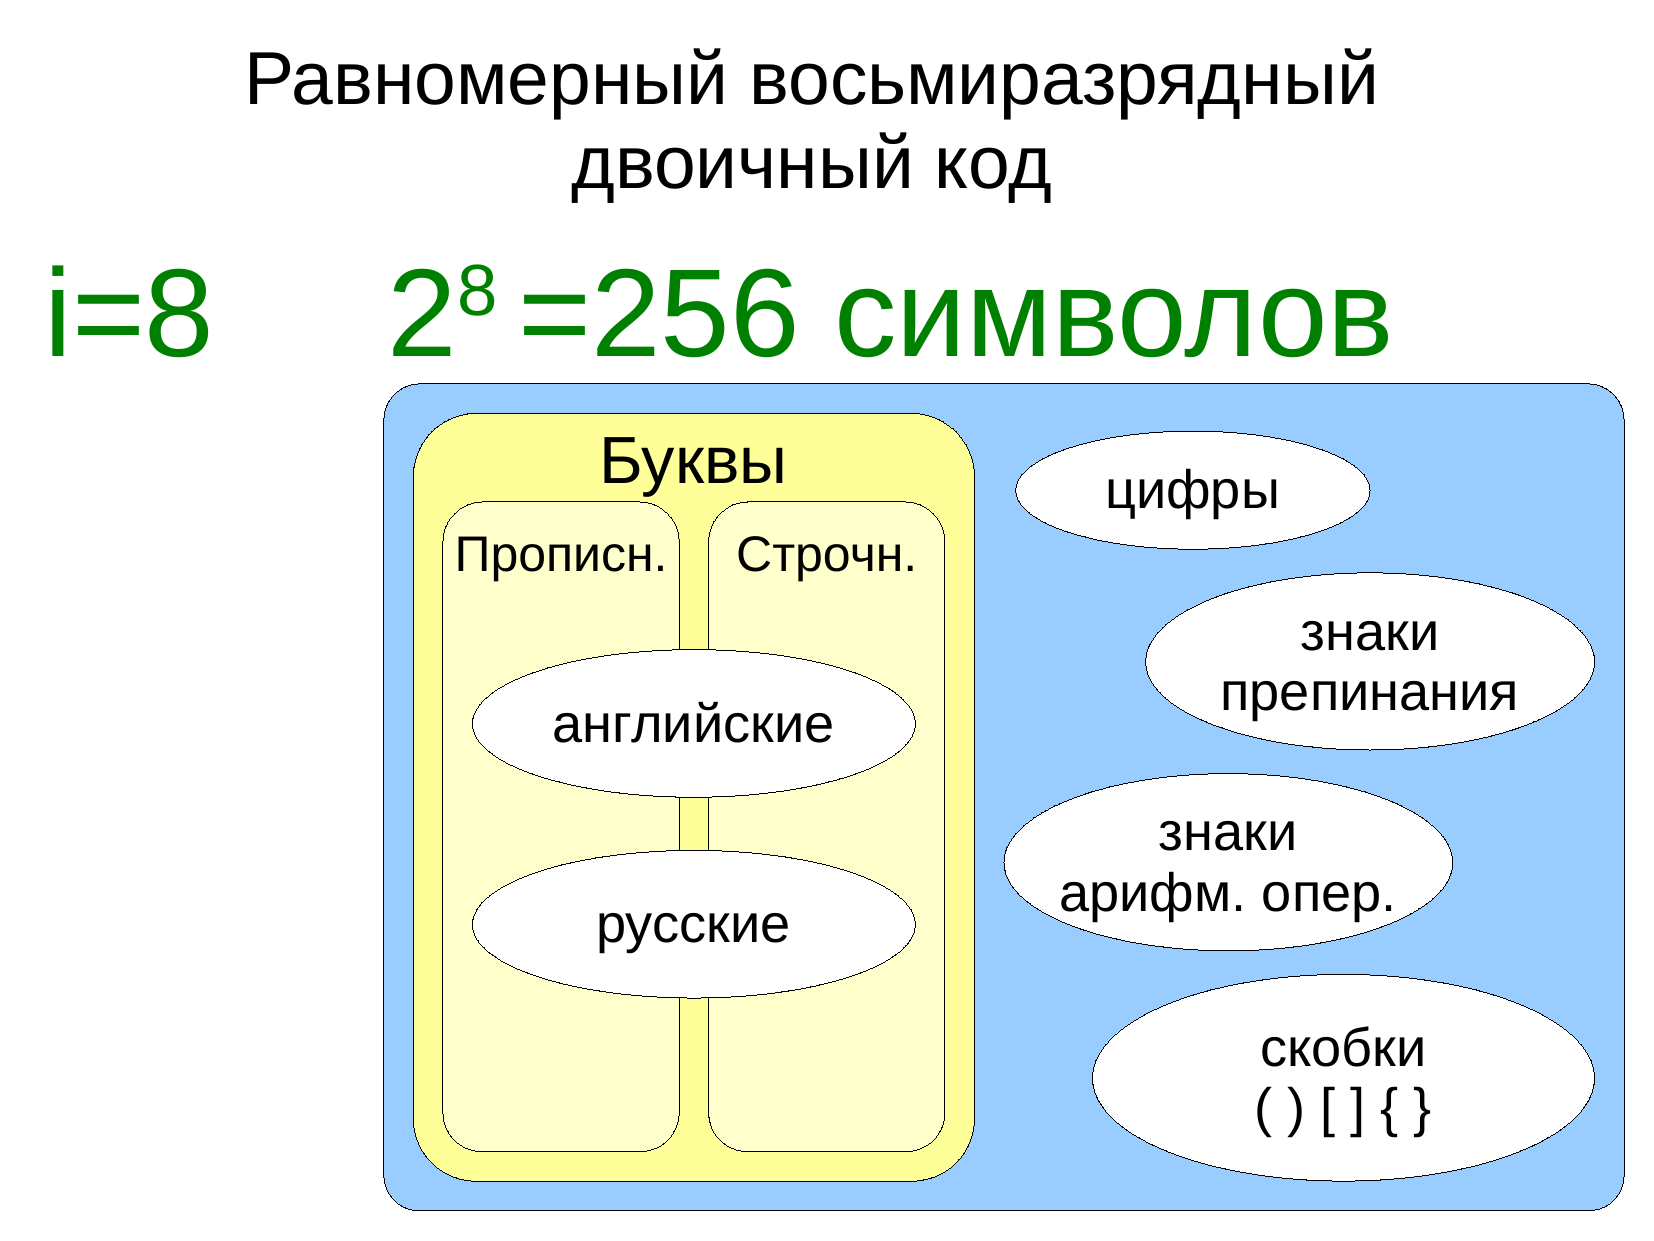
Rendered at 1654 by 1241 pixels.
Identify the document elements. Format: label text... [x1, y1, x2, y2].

text_box Прописн. [442, 501, 680, 1152]
text_box цифры [1015, 431, 1371, 550]
text_box Буквы [413, 413, 975, 1182]
text_box Равномерный восьмиразрядный двоичный код [59, 29, 1565, 213]
text_box знаки препинания [1145, 572, 1595, 751]
text_box Строчн. [708, 501, 945, 1152]
text_box i=8 28 =256 символов [29, 236, 1625, 531]
text_box знаки арифм. опер. [1003, 773, 1453, 951]
text_box русские [472, 850, 916, 999]
text_box английские [472, 649, 916, 798]
text_box [383, 383, 1625, 1211]
text_box скобки ( ) [ ] { } [1092, 974, 1595, 1182]
